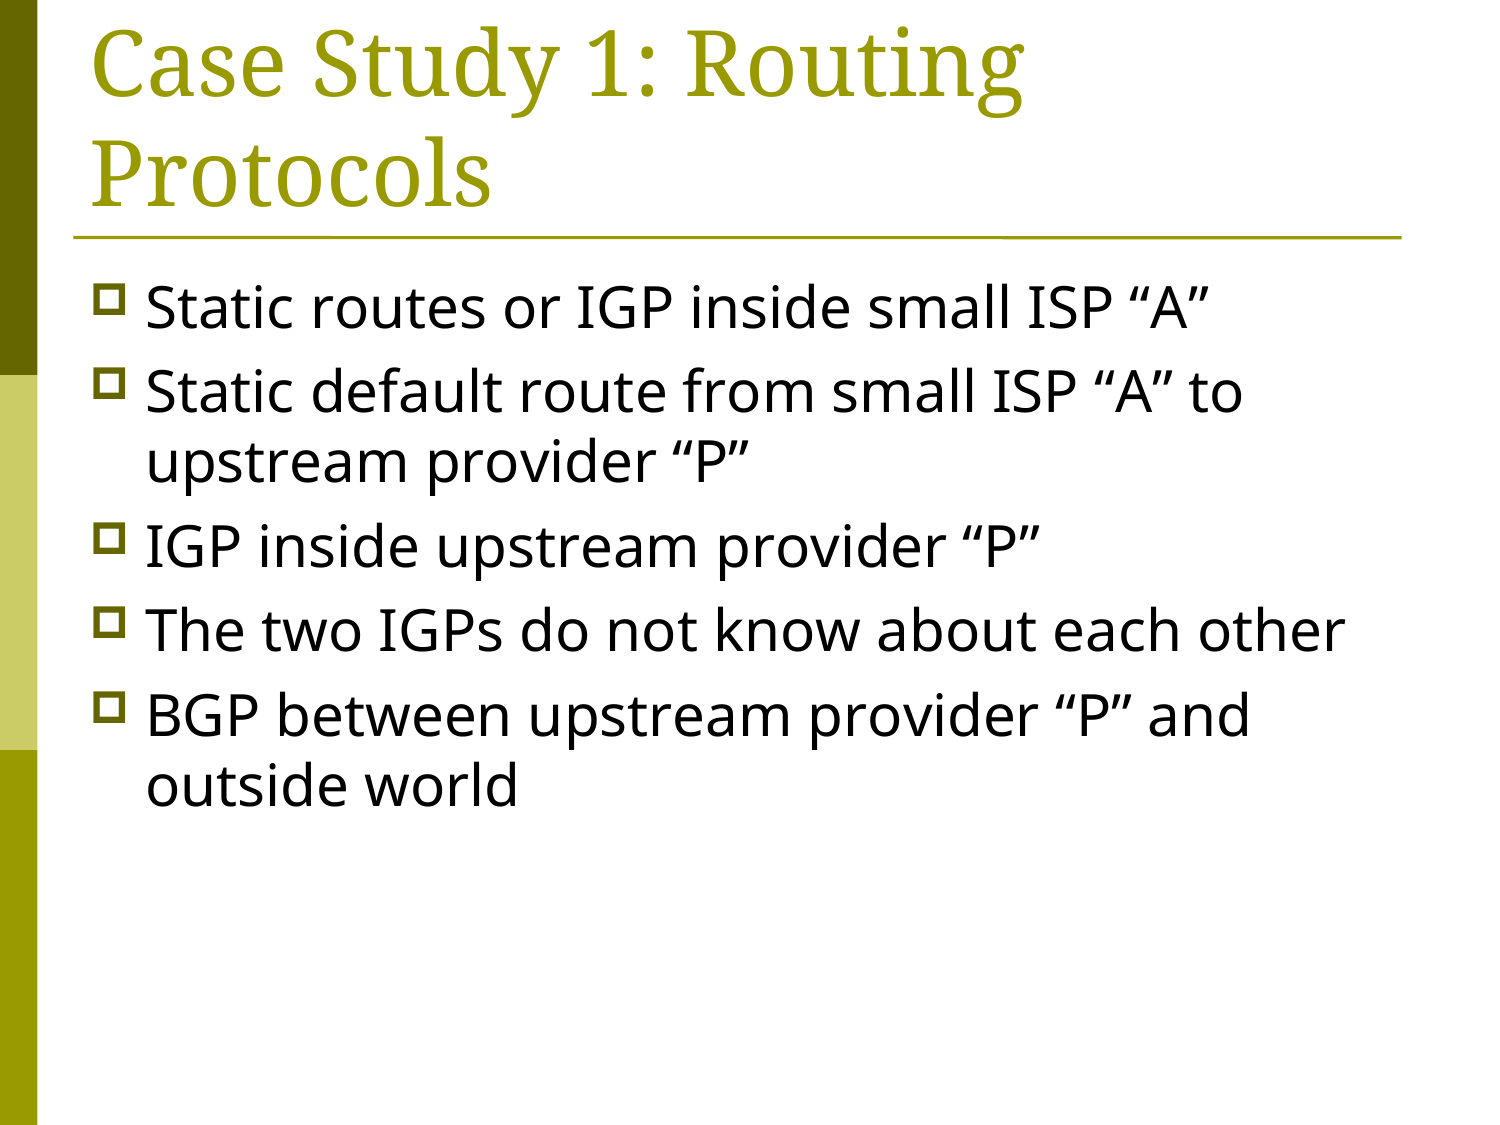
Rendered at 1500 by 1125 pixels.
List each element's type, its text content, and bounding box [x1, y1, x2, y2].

title Case Study 1: Routing Protocols [75, 0, 1426, 233]
text_box Static routes or IGP inside small ISP “A” Static default route from small ISP “A” to upstream provider “P” IGP inside upstream provider “P” The two IGPs do not know about each other BGP between upstream provider “P” and outside world [75, 262, 1426, 1006]
